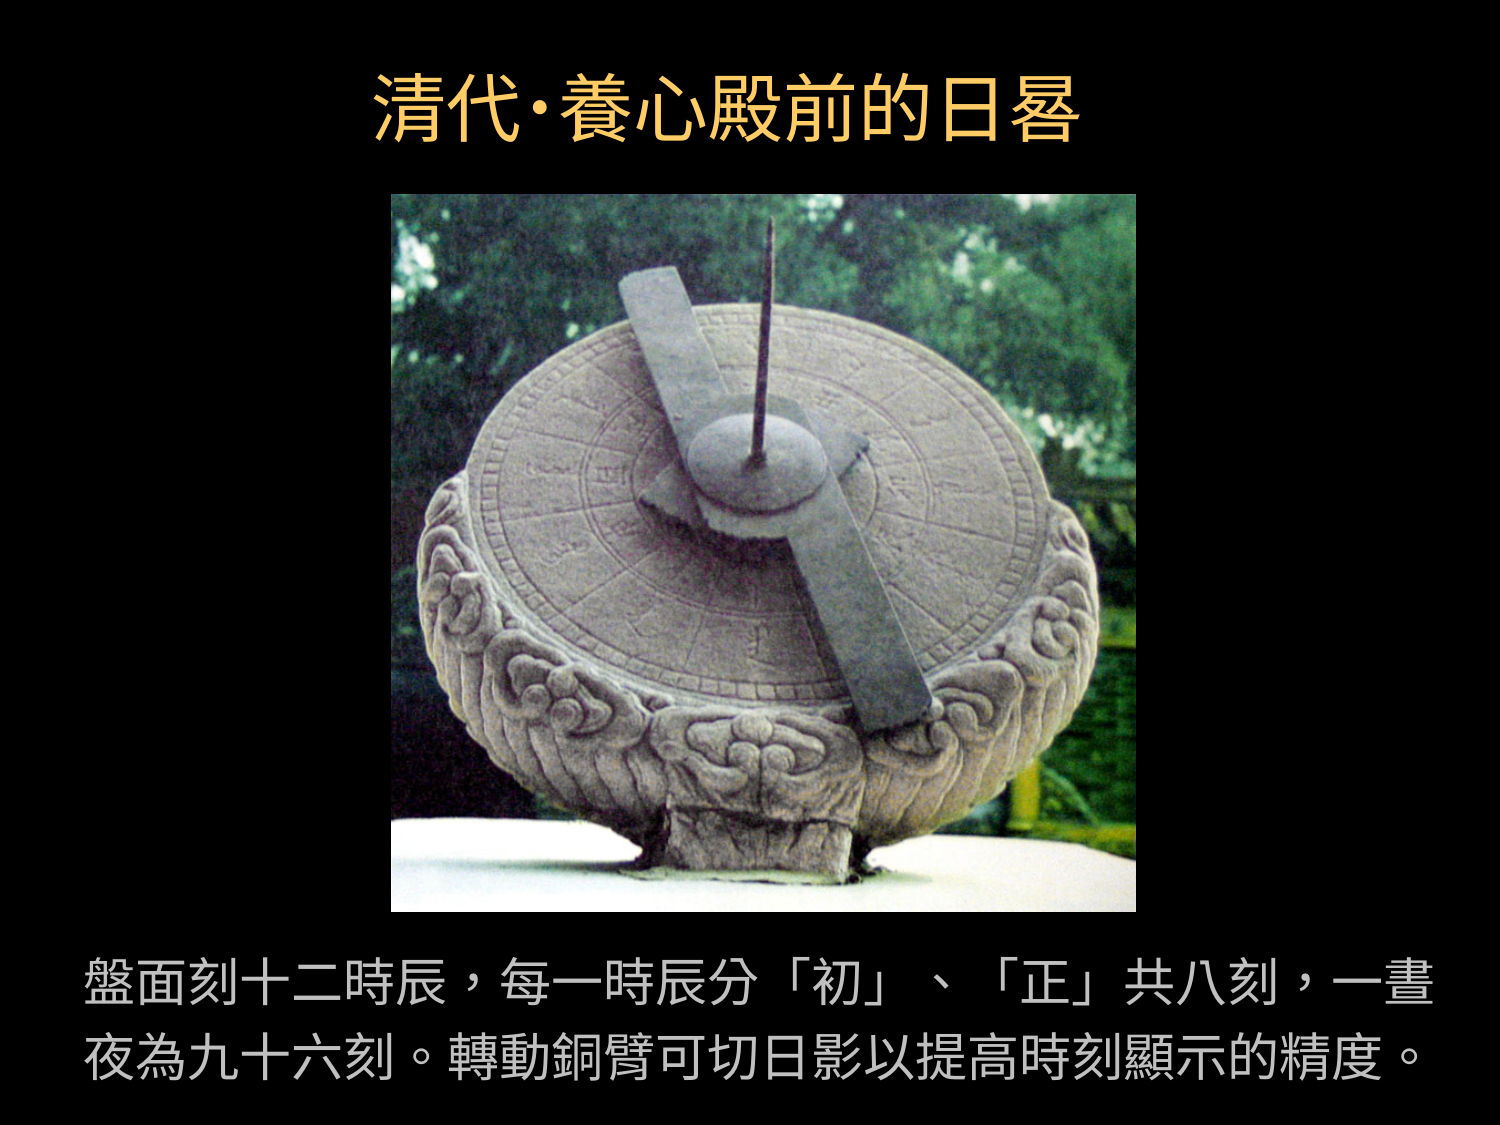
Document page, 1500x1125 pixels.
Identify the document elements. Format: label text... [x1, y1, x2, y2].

text_box 清代˙養心殿前的日晷 [365, 55, 1164, 158]
picture [391, 194, 1136, 912]
text_box 盤面刻十二時辰，每一時辰分「初」、「正」共八刻，一晝夜為九十六刻。轉動銅臂可切日影以提高時刻顯示的精度。 [77, 930, 1459, 1093]
